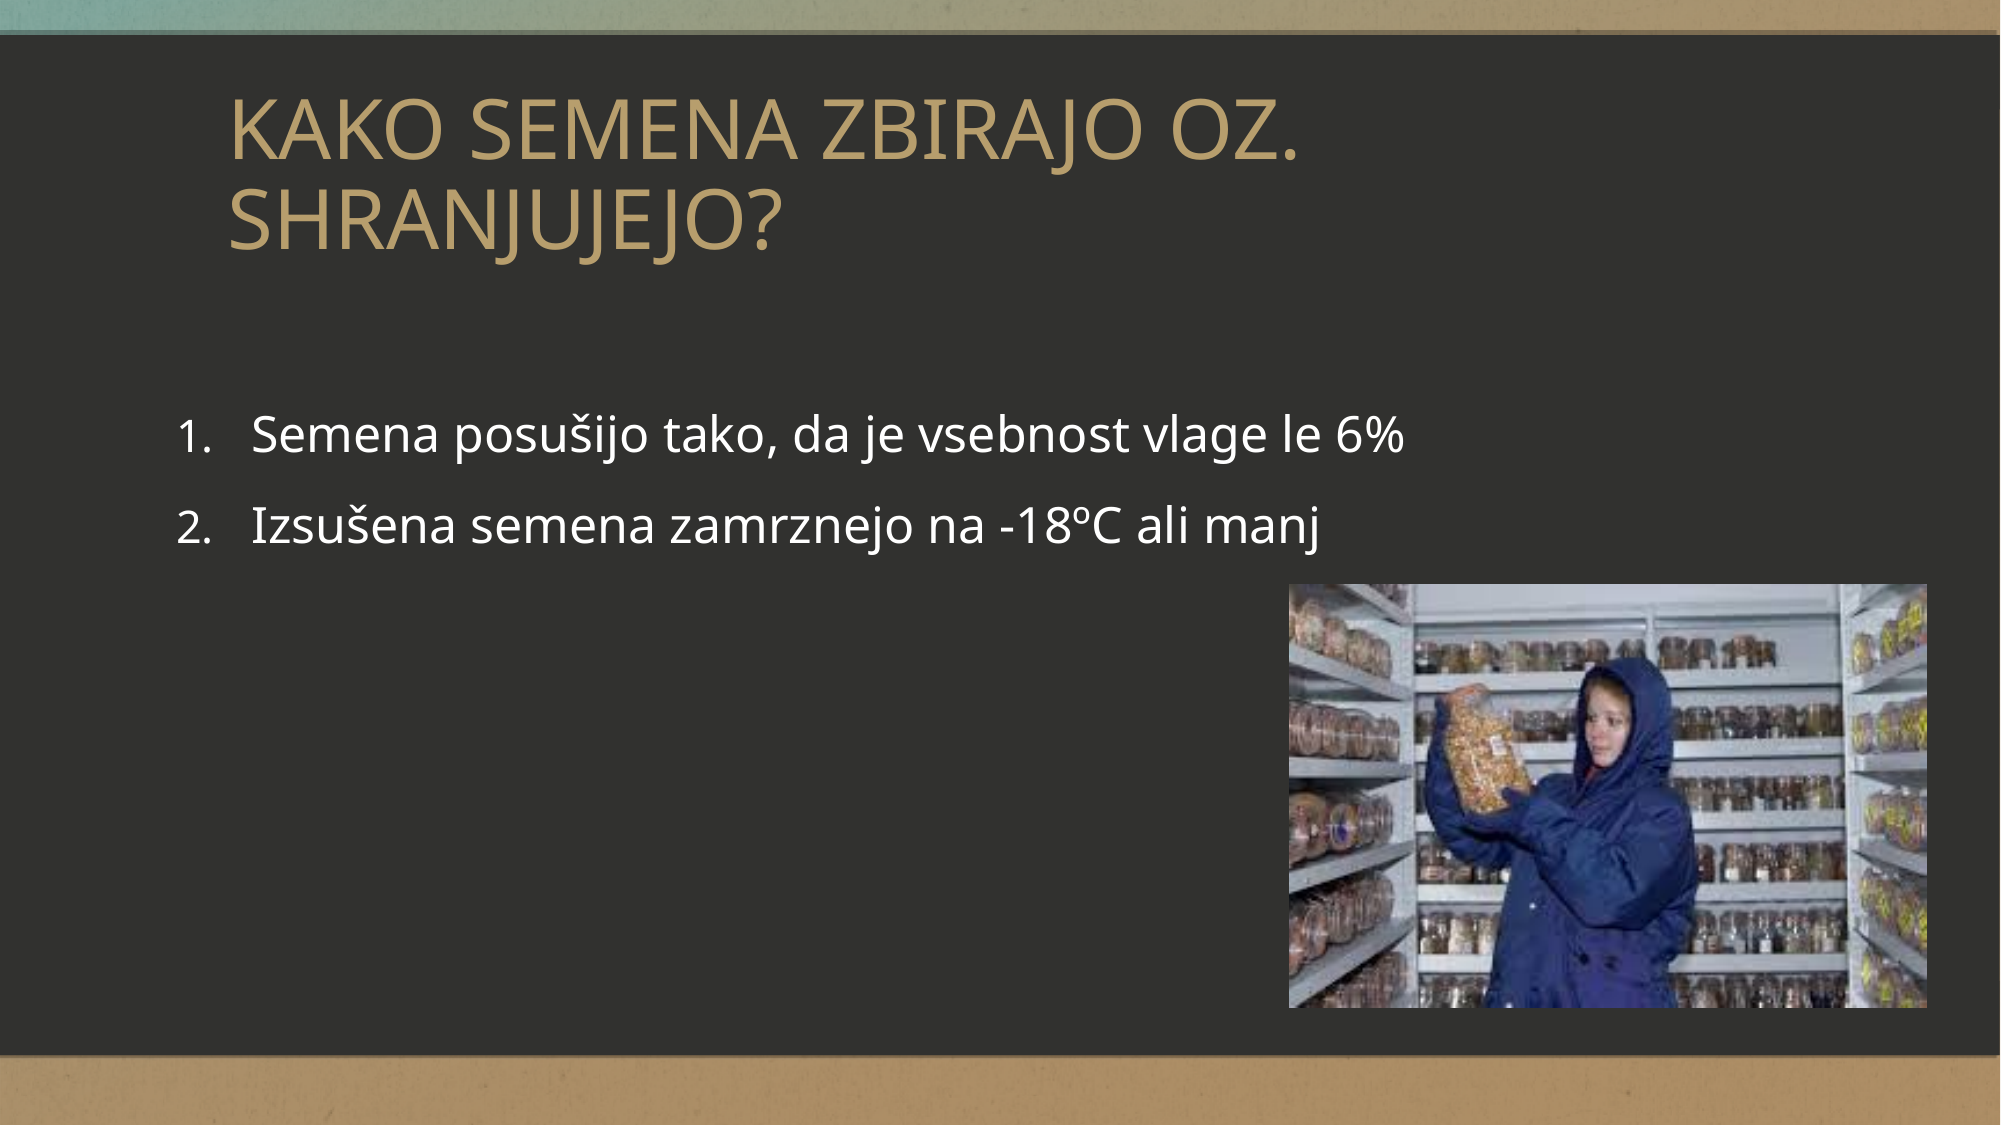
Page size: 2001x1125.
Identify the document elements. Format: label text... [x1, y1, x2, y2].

title KAKO SEMENA ZBIRAJO OZ. SHRANJUJEJO? [212, 68, 1788, 275]
list Semena posušijo tako, da je vsebnost vlage le 6% Izsušena semena zamrznejo na -18ºC ali manj [161, 401, 1737, 1102]
picture [0, 0, 2001, 1125]
picture [1289, 584, 1927, 1008]
